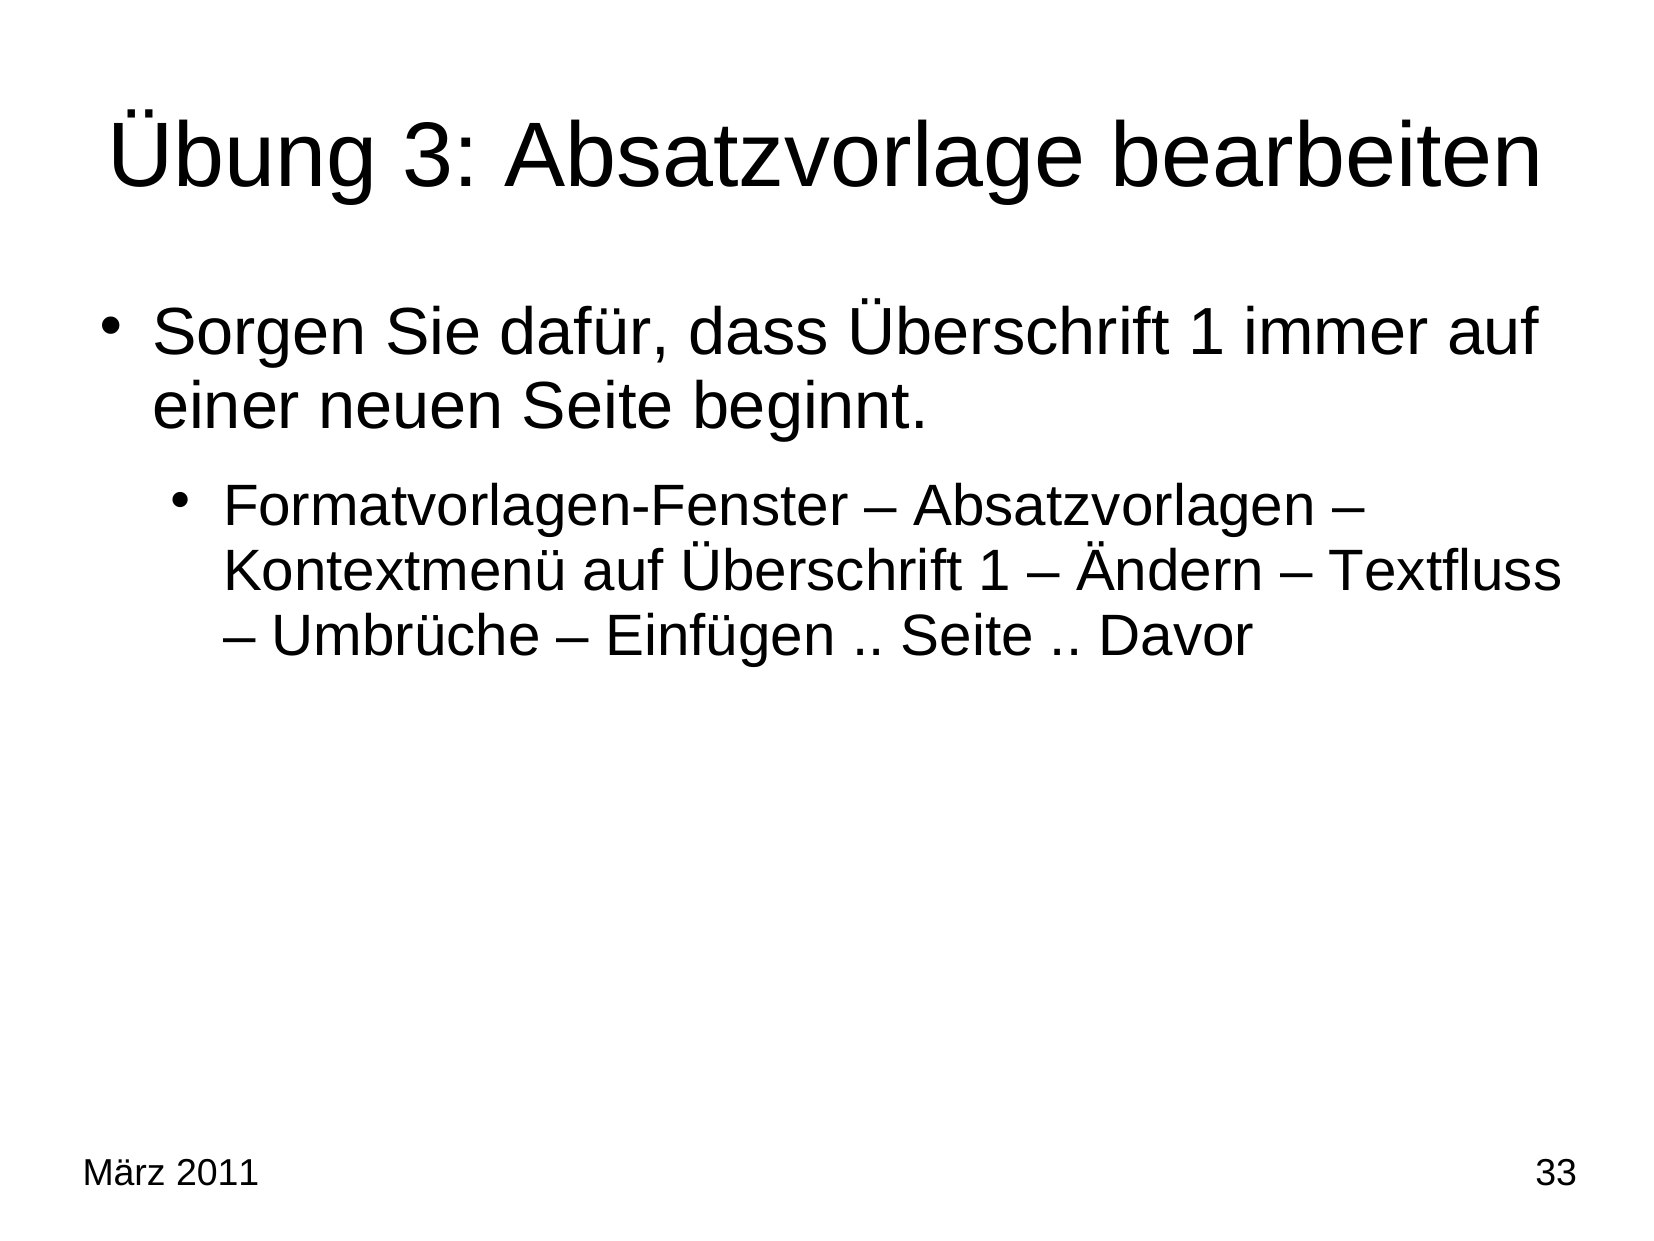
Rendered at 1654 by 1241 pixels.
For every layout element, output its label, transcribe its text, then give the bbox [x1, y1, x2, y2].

list Sorgen Sie dafür, dass Überschrift 1 immer auf einer neuen Seite beginnt. Formatvorlagen-Fenster – Absatzvorlagen – Kontextmenü auf Überschrift 1 – Ändern – Textfluss – Umbrüche – Einfügen .. Seite .. Davor [82, 290, 1571, 1109]
title Übung 3: Absatzvorlage bearbeiten [82, 49, 1571, 257]
